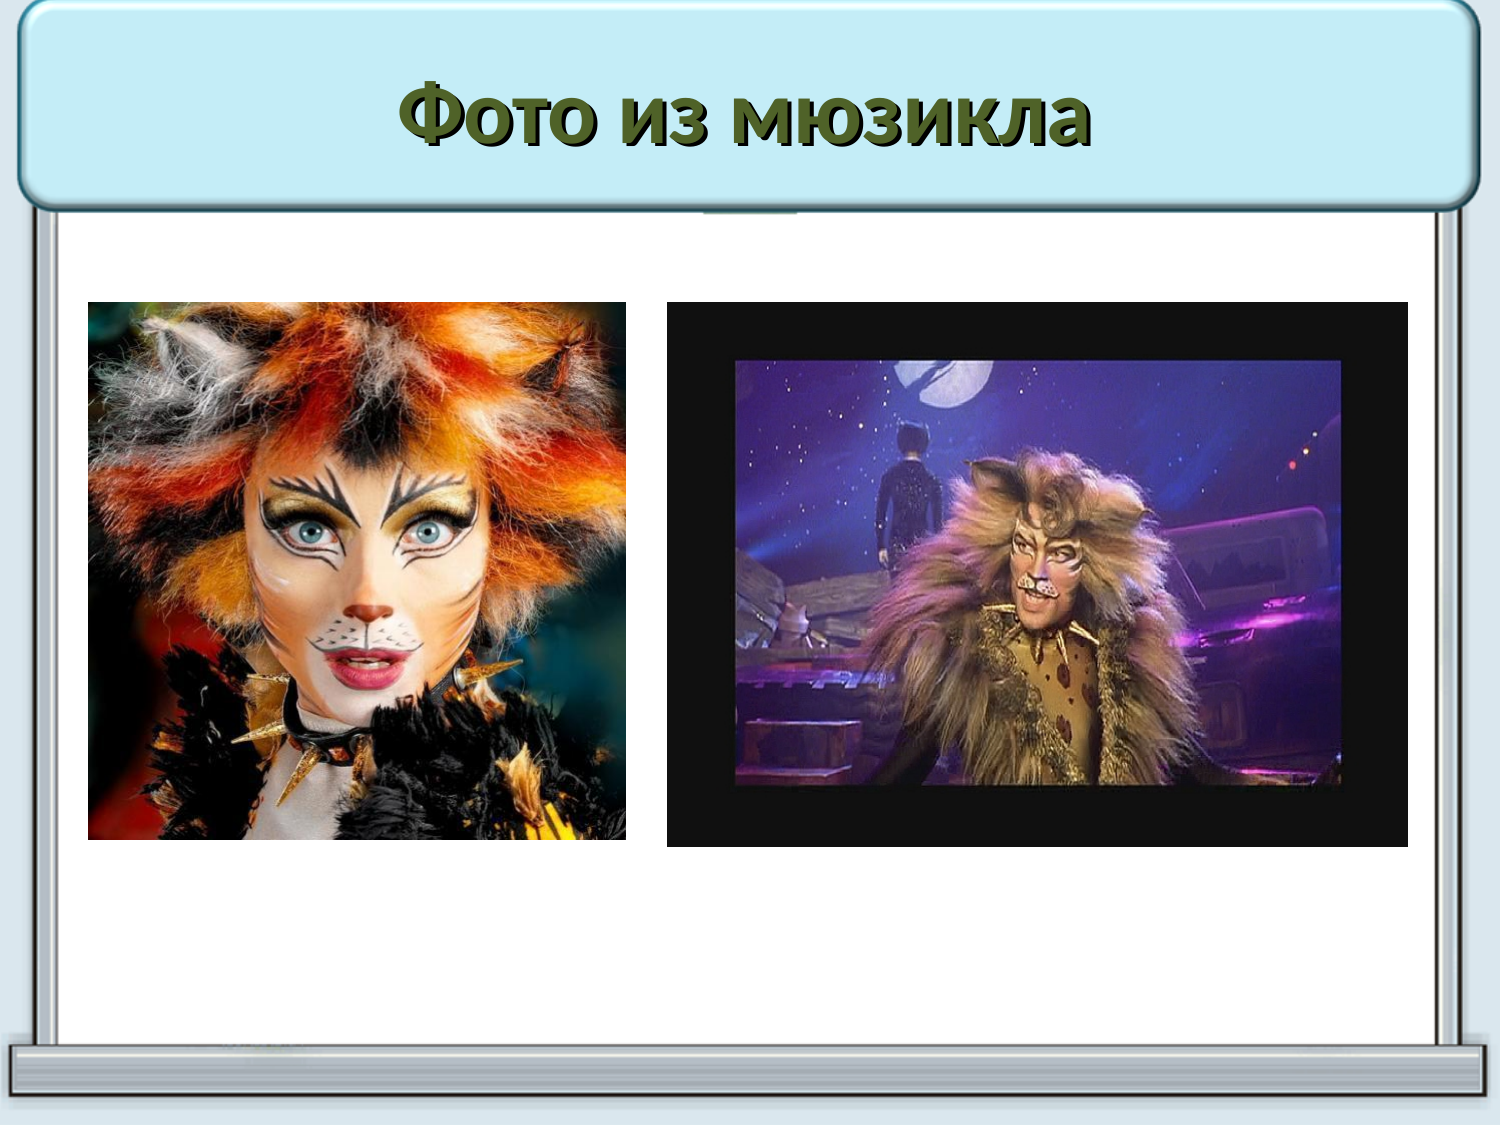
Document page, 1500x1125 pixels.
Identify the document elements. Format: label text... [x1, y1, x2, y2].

title Фото из мюзикла [70, 35, 1421, 178]
picture [88, 302, 626, 840]
picture [667, 302, 1408, 847]
